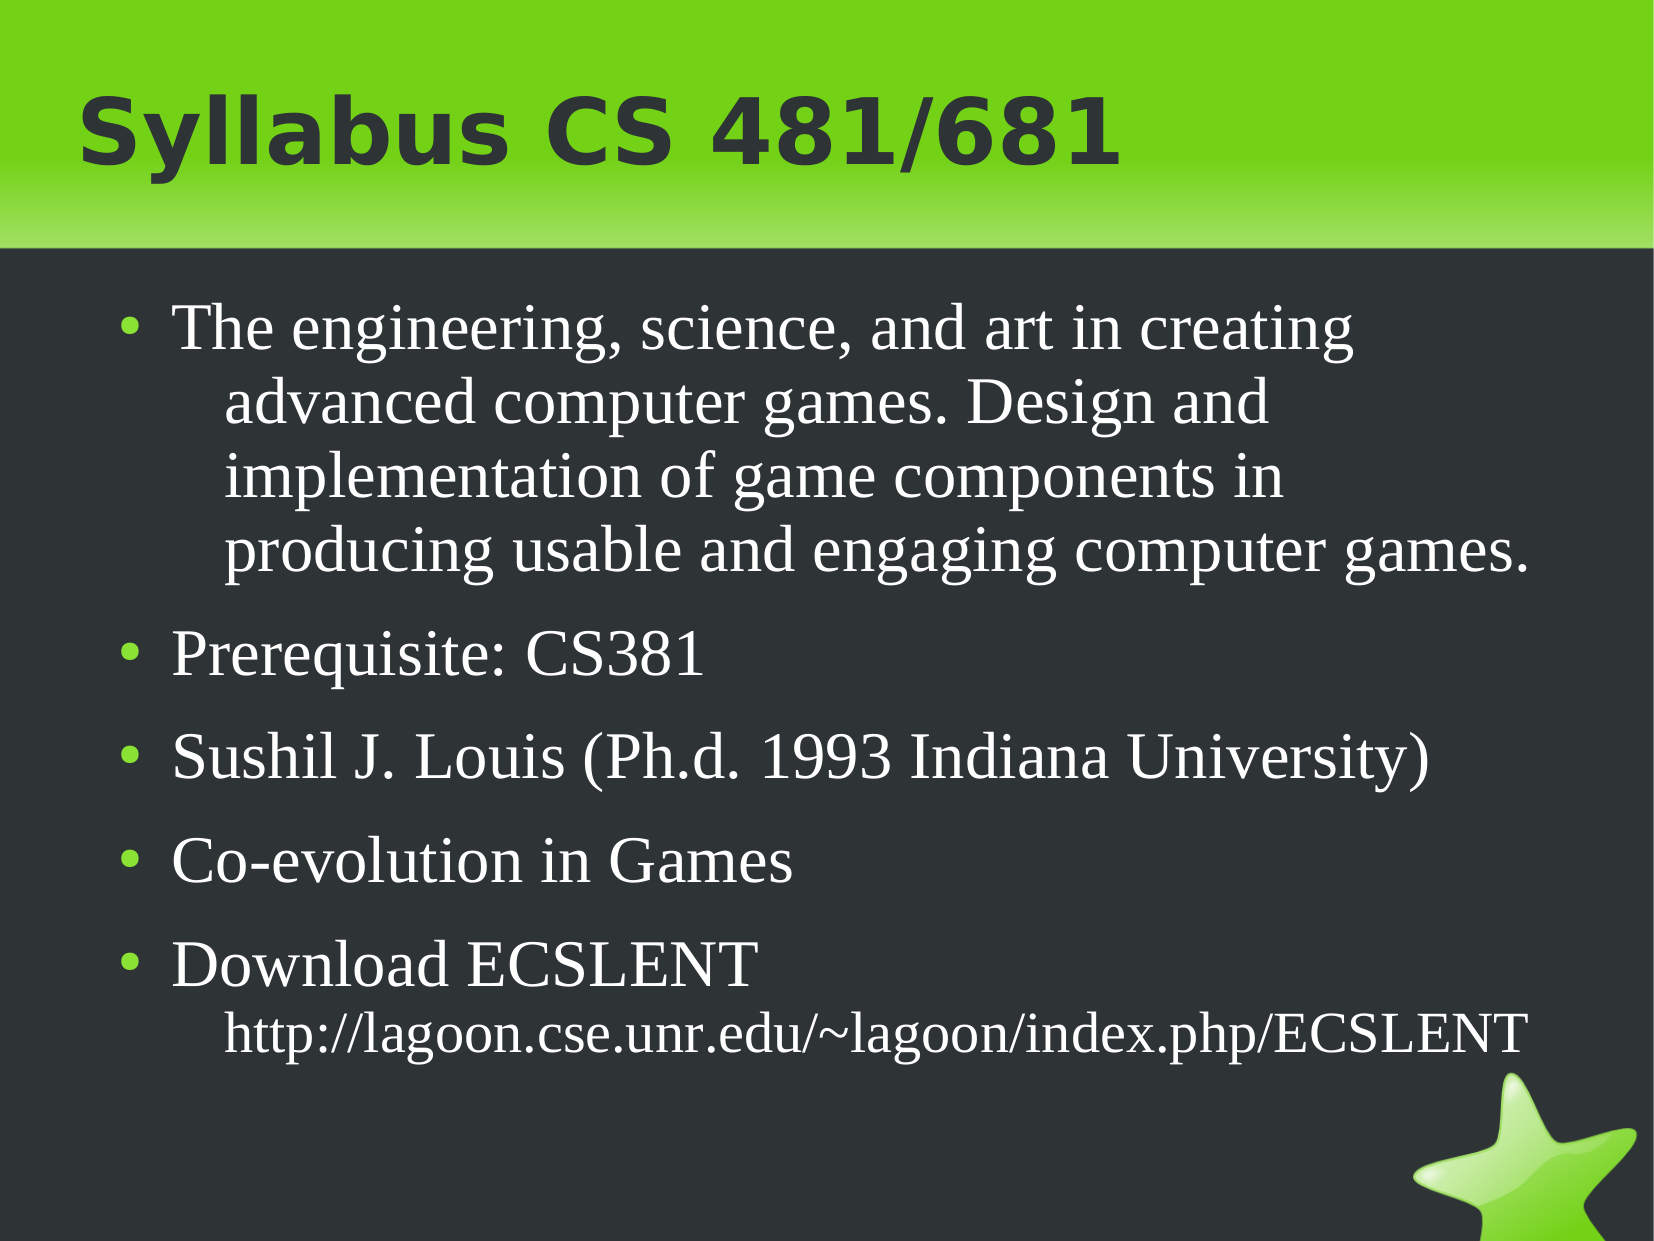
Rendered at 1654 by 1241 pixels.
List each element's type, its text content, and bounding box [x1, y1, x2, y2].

title Syllabus CS 481/681 [76, 36, 1565, 229]
list The engineering, science, and art in creating advanced computer games. Design and implementation of game components in producing usable and engaging computer games. Prerequisite: CS381 Sushil J. Louis (Ph.d. 1993 Indiana University) Co-evolution in Games Download ECSLENT http://lagoon.cse.unr.edu/~lagoon/index.php/ECSLENT [82, 290, 1571, 1236]
picture [0, 0, 1654, 1241]
